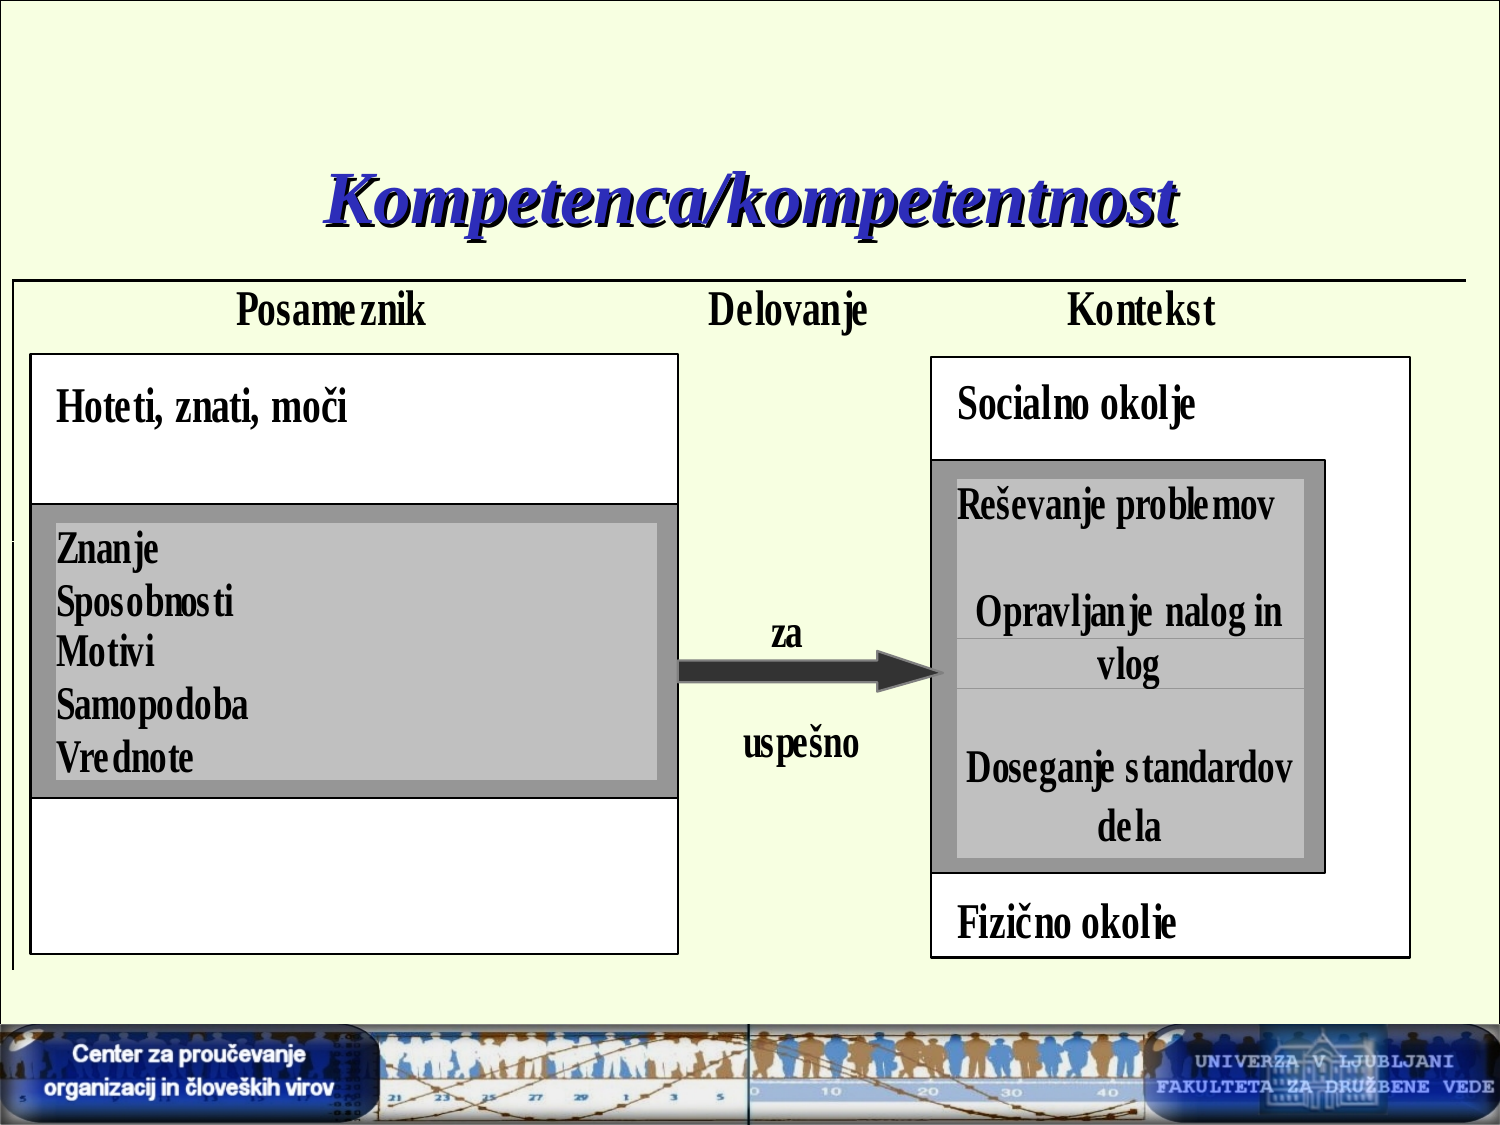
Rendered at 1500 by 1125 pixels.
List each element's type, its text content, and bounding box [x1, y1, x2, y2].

title Kompetenca/kompetentnost [112, 99, 1388, 278]
picture [0, 1024, 1500, 1125]
text_box [0, 278, 1471, 977]
